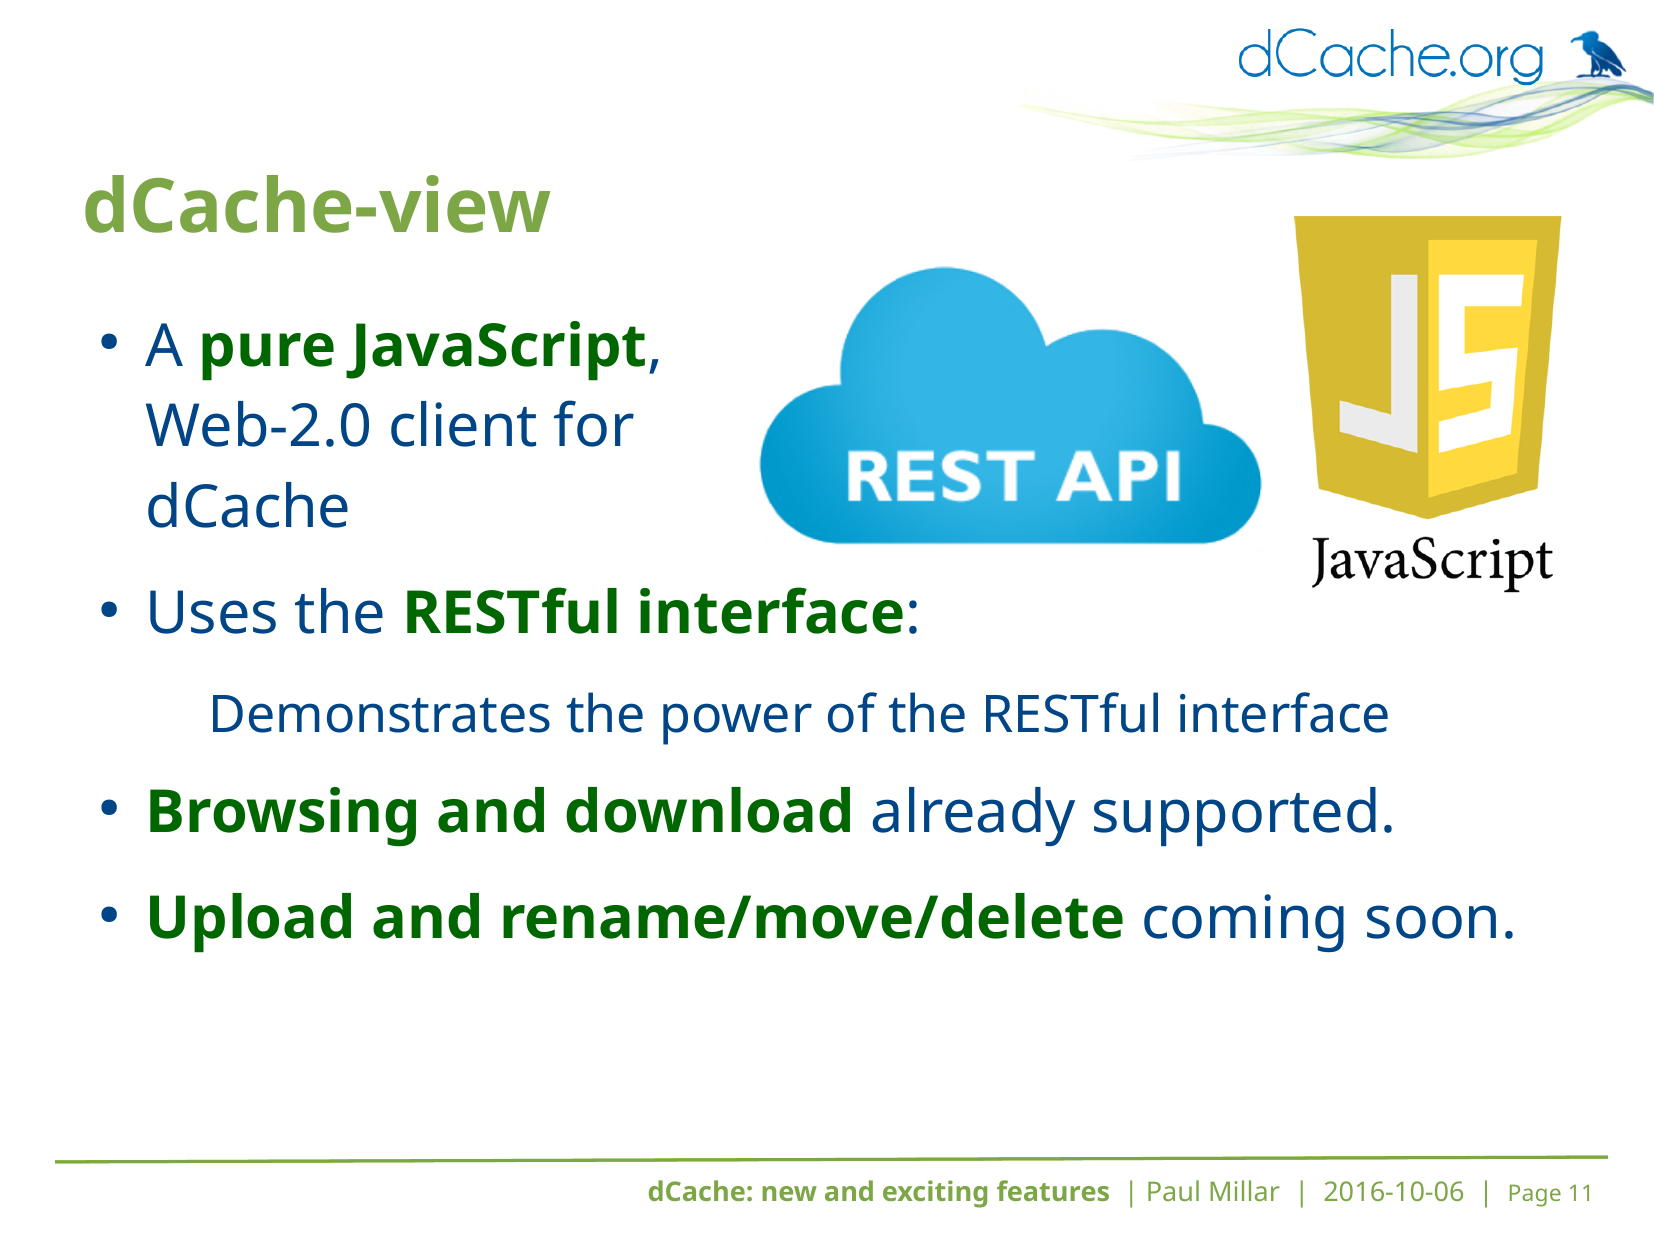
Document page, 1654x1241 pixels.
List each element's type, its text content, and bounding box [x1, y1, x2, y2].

picture [956, 16, 1654, 169]
title dCache-view [82, 156, 1605, 251]
list A pure JavaScript, Web-2.0 client for dCache Uses the RESTful interface: Demonstrates the power of the RESTful interface Browsing and download already supported. Upload and rename/move/delete coming soon. [82, 302, 1571, 1023]
picture [756, 204, 1627, 603]
